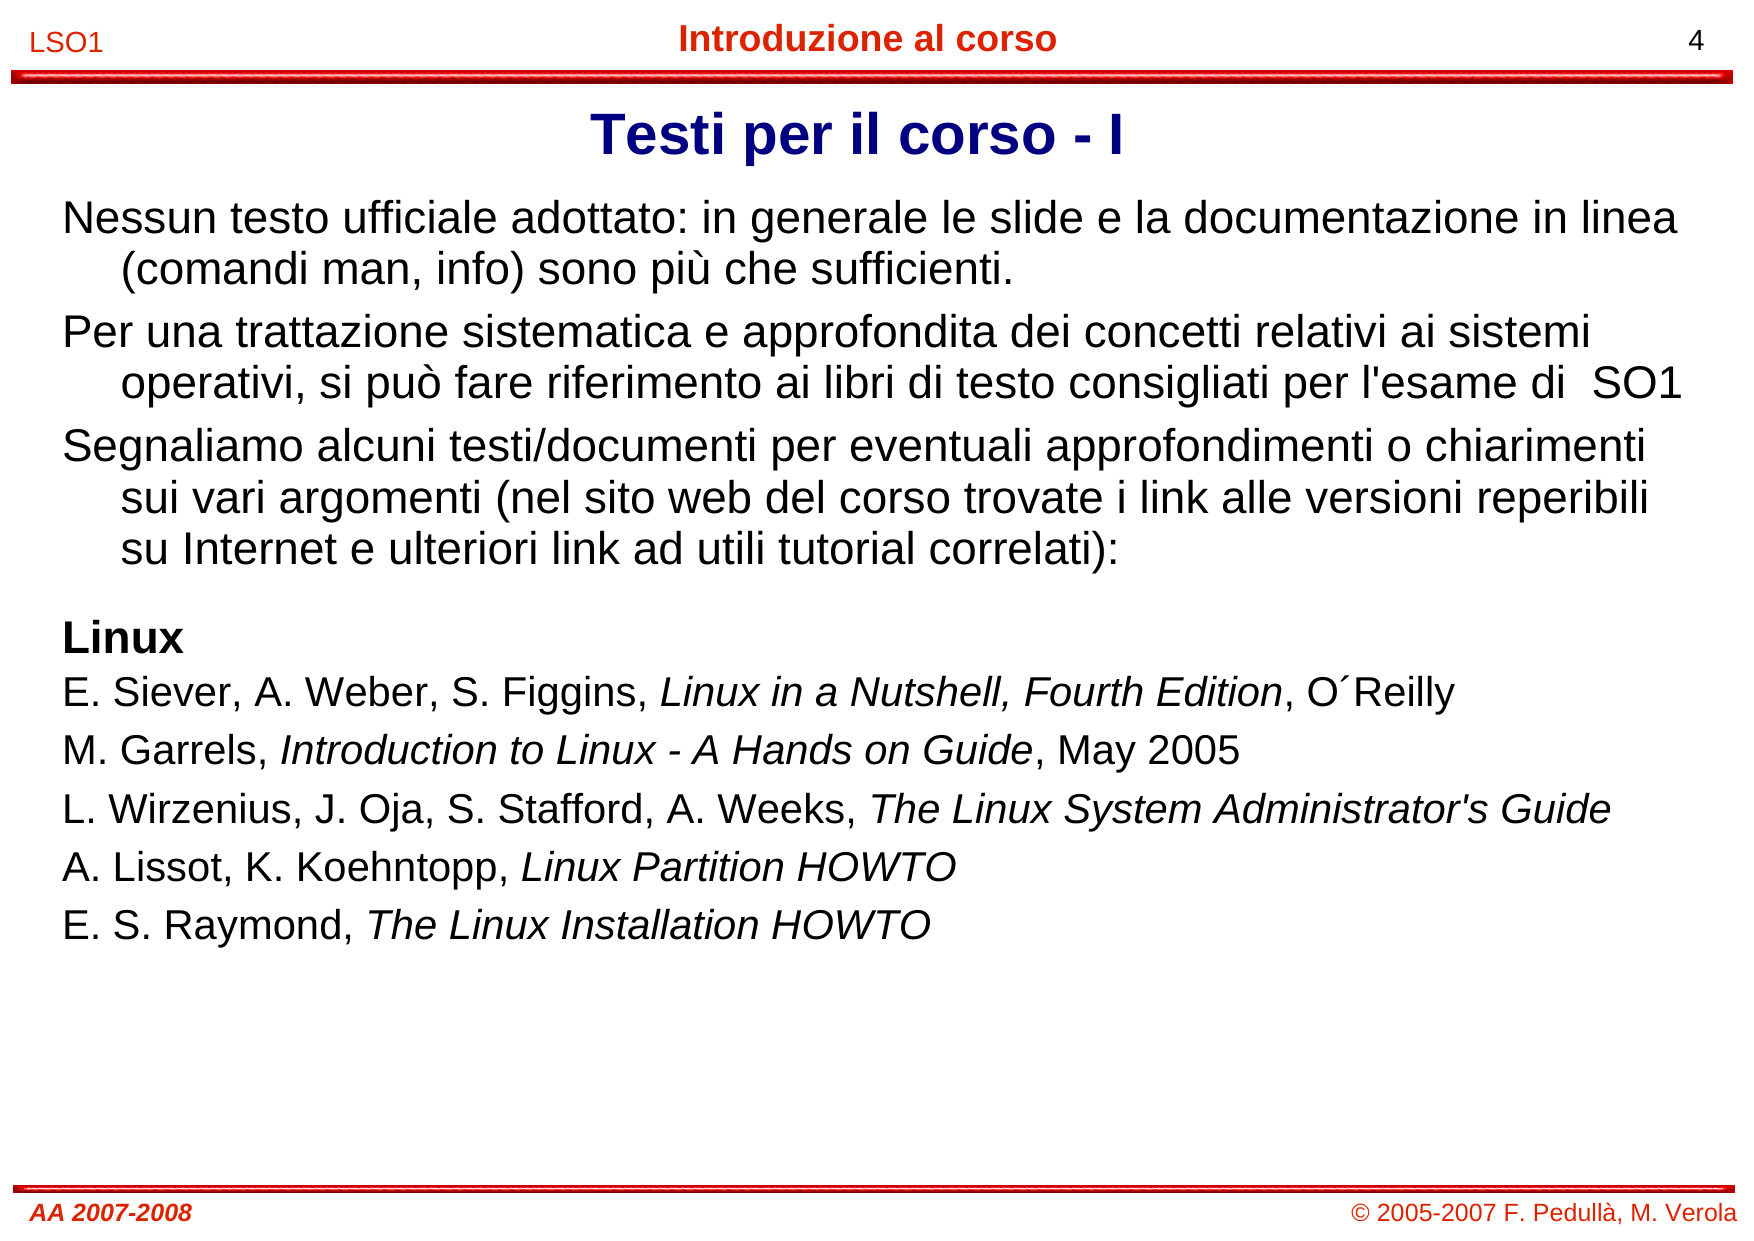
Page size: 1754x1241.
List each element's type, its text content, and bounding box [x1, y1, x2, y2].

list Nessun testo ufficiale adottato: in generale le slide e la documentazione in linea (comandi man, info) sono più che sufficienti. Per una trattazione sistematica e approfondita dei concetti relativi ai sistemi operativi, si può fare riferimento ai libri di testo consigliati per l'esame di SO1 Segnaliamo alcuni testi/documenti per eventuali approfondimenti o chiarimenti sui vari argomenti (nel sito web del corso trovate i link alle versioni reperibili su Internet e ulteriori link ad utili tutorial correlati): Linux E. Siever, A. Weber, S. Figgins, Linux in a Nutshell, Fourth Edition, O´Reilly M. Garrels, Introduction to Linux - A Hands on Guide, May 2005 L. Wirzenius, J. Oja, S. Stafford, A. Weeks, The Linux System Administrator's Guide A. Lissot, K. Koehntopp, Linux Partition HOWTO E. S. Raymond, The Linux Installation HOWTO [59, 191, 1688, 1024]
picture [13, 1185, 1735, 1193]
text_box Testi per il corso - I [386, 98, 1330, 187]
picture [11, 70, 1733, 84]
